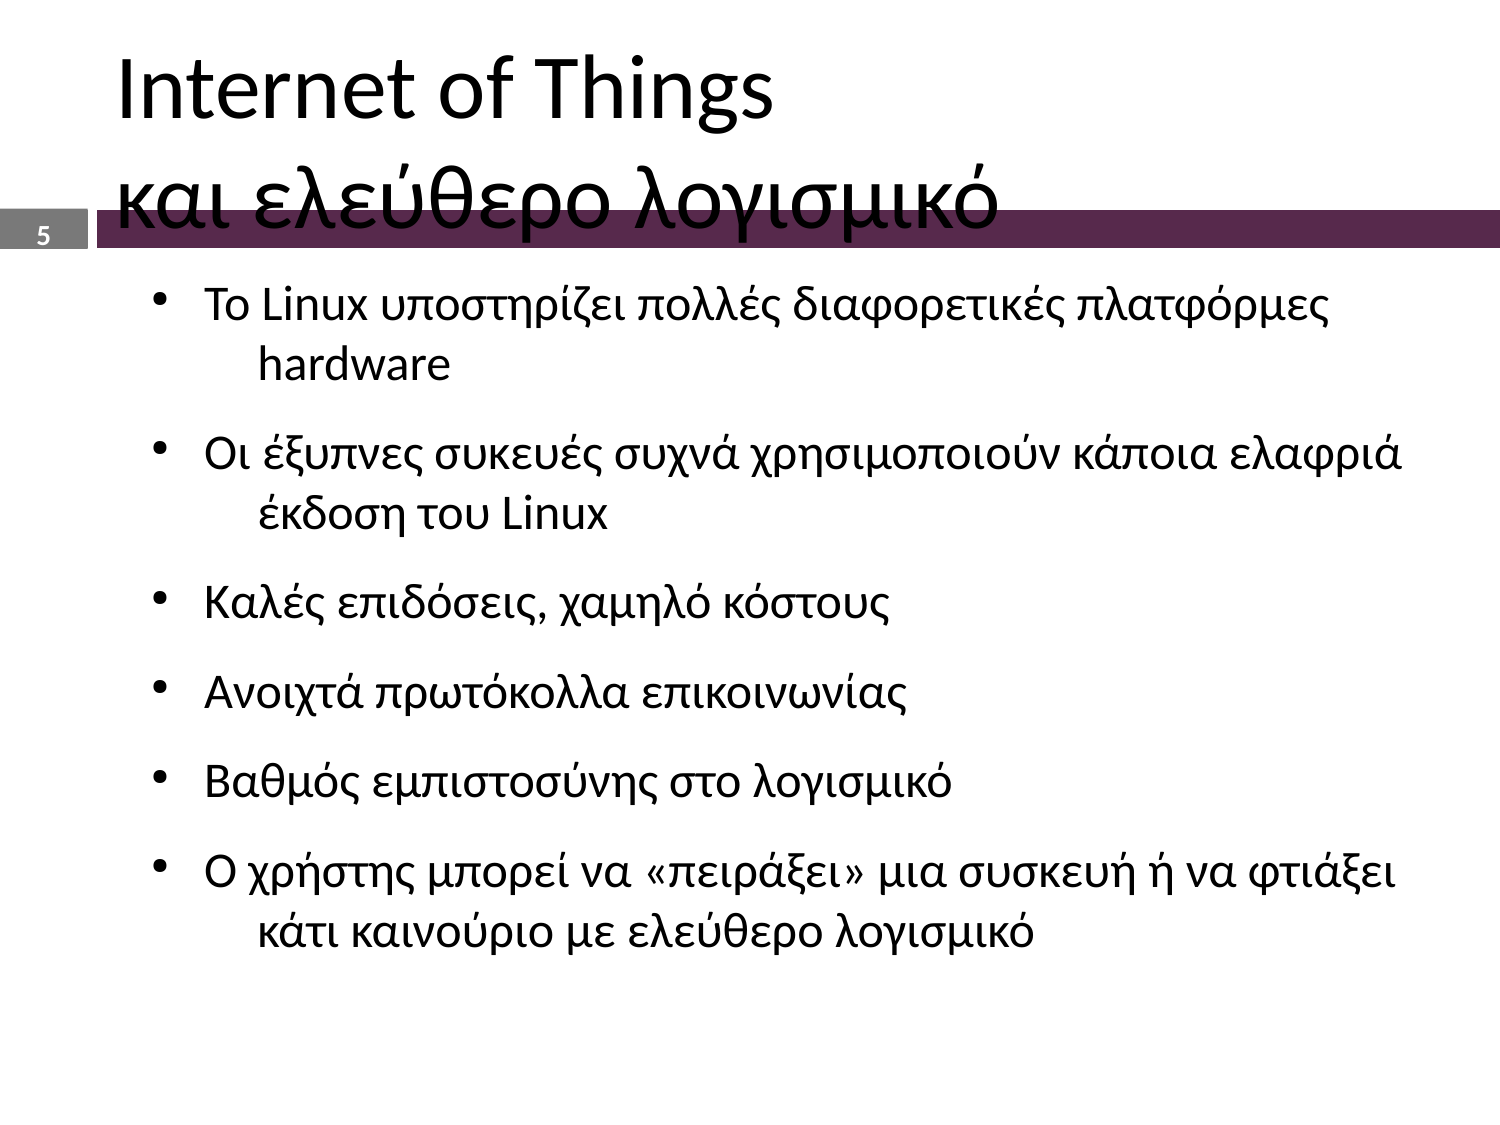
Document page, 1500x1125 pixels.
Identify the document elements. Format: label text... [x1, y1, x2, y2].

list Το Linux υποστηρίζει πολλές διαφορετικές πλατφόρμες hardware Οι έξυπνες συκευές συχνά χρησιμοποιούν κάποια ελαφριά έκδοση του Linux Καλές επιδόσεις, χαμηλό κόστους Ανοιχτά πρωτόκολλα επικοινωνίας Βαθμός εμπιστοσύνης στο λογισμικό Ο χρήστης μπορεί να «πειράξει» μια συσκευή ή να φτιάξει κάτι καινούριο με ελεύθερο λογισμικό [100, 262, 1438, 1000]
title Internet of Things και ελεύθερο λογισμικό [100, 19, 1438, 182]
text_box [0, 208, 88, 249]
